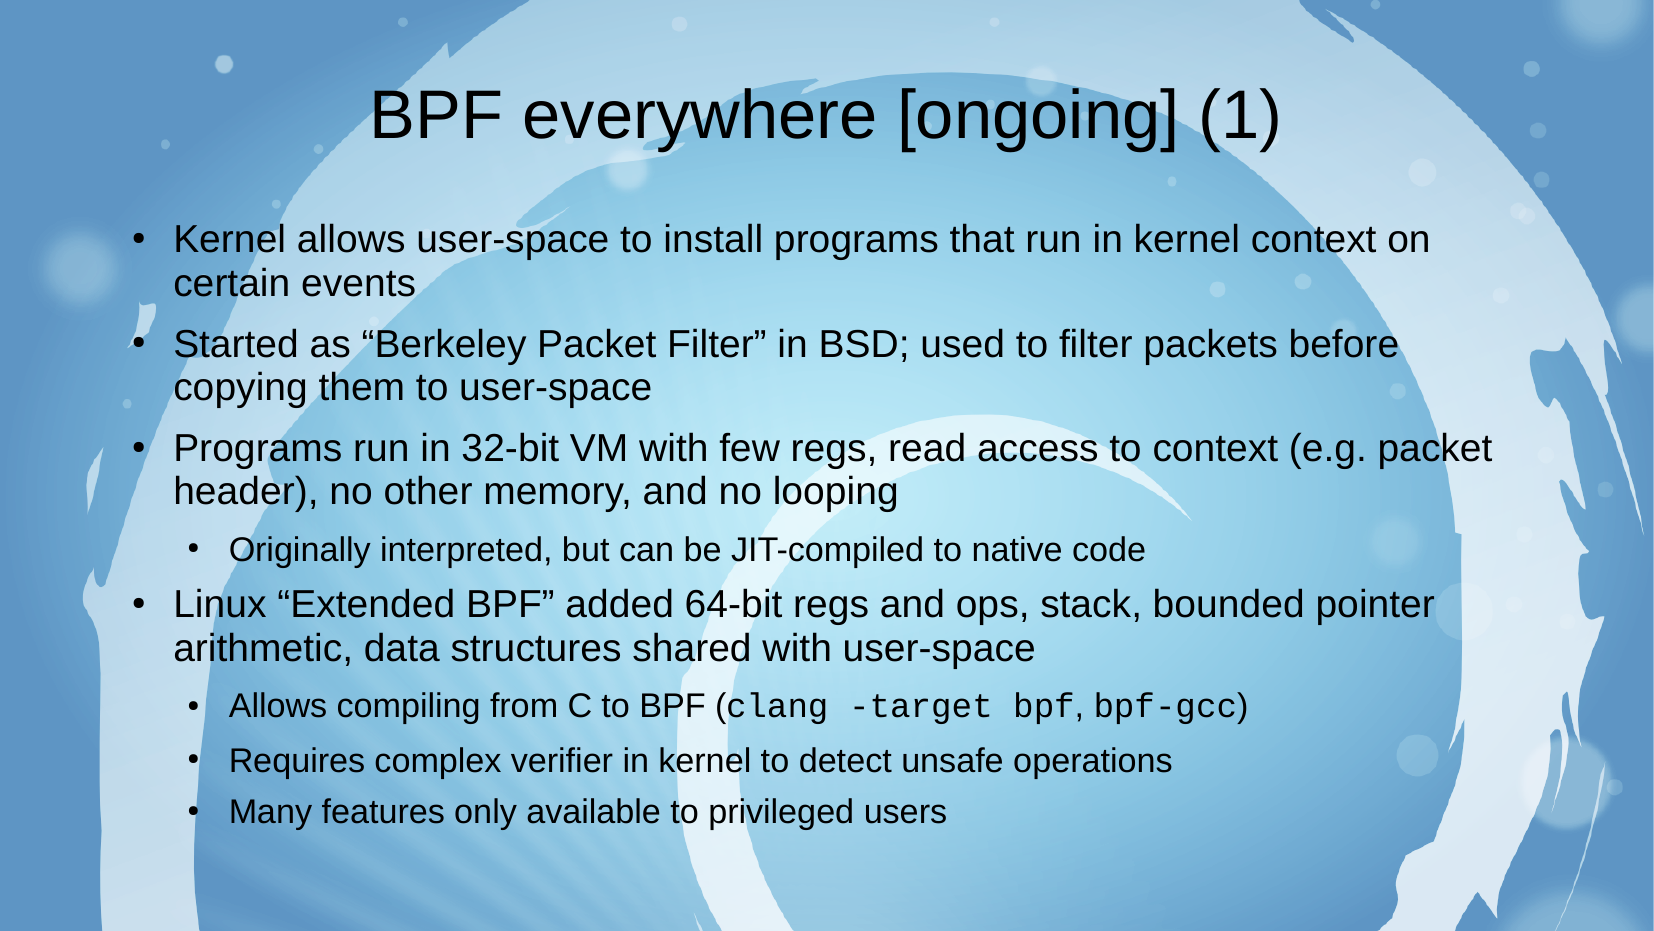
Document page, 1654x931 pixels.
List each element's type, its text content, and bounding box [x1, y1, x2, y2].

title BPF everywhere [ongoing] (1) [118, 37, 1536, 193]
picture [0, 0, 1654, 931]
list Kernel allows user-space to install programs that run in kernel context on certain events Started as “Berkeley Packet Filter” in BSD; used to filter packets before copying them to user-space Programs run in 32-bit VM with few regs, read access to context (e.g. packet header), no other memory, and no looping Originally interpreted, but can be JIT-compiled to native code Linux “Extended BPF” added 64-bit regs and ops, stack, bounded pointer arithmetic, data structures shared with user-space Allows compiling from C to BPF (clang -target bpf, bpf-gcc) Requires complex verifier in kernel to detect unsafe operations Many features only available to privileged users [118, 217, 1536, 832]
